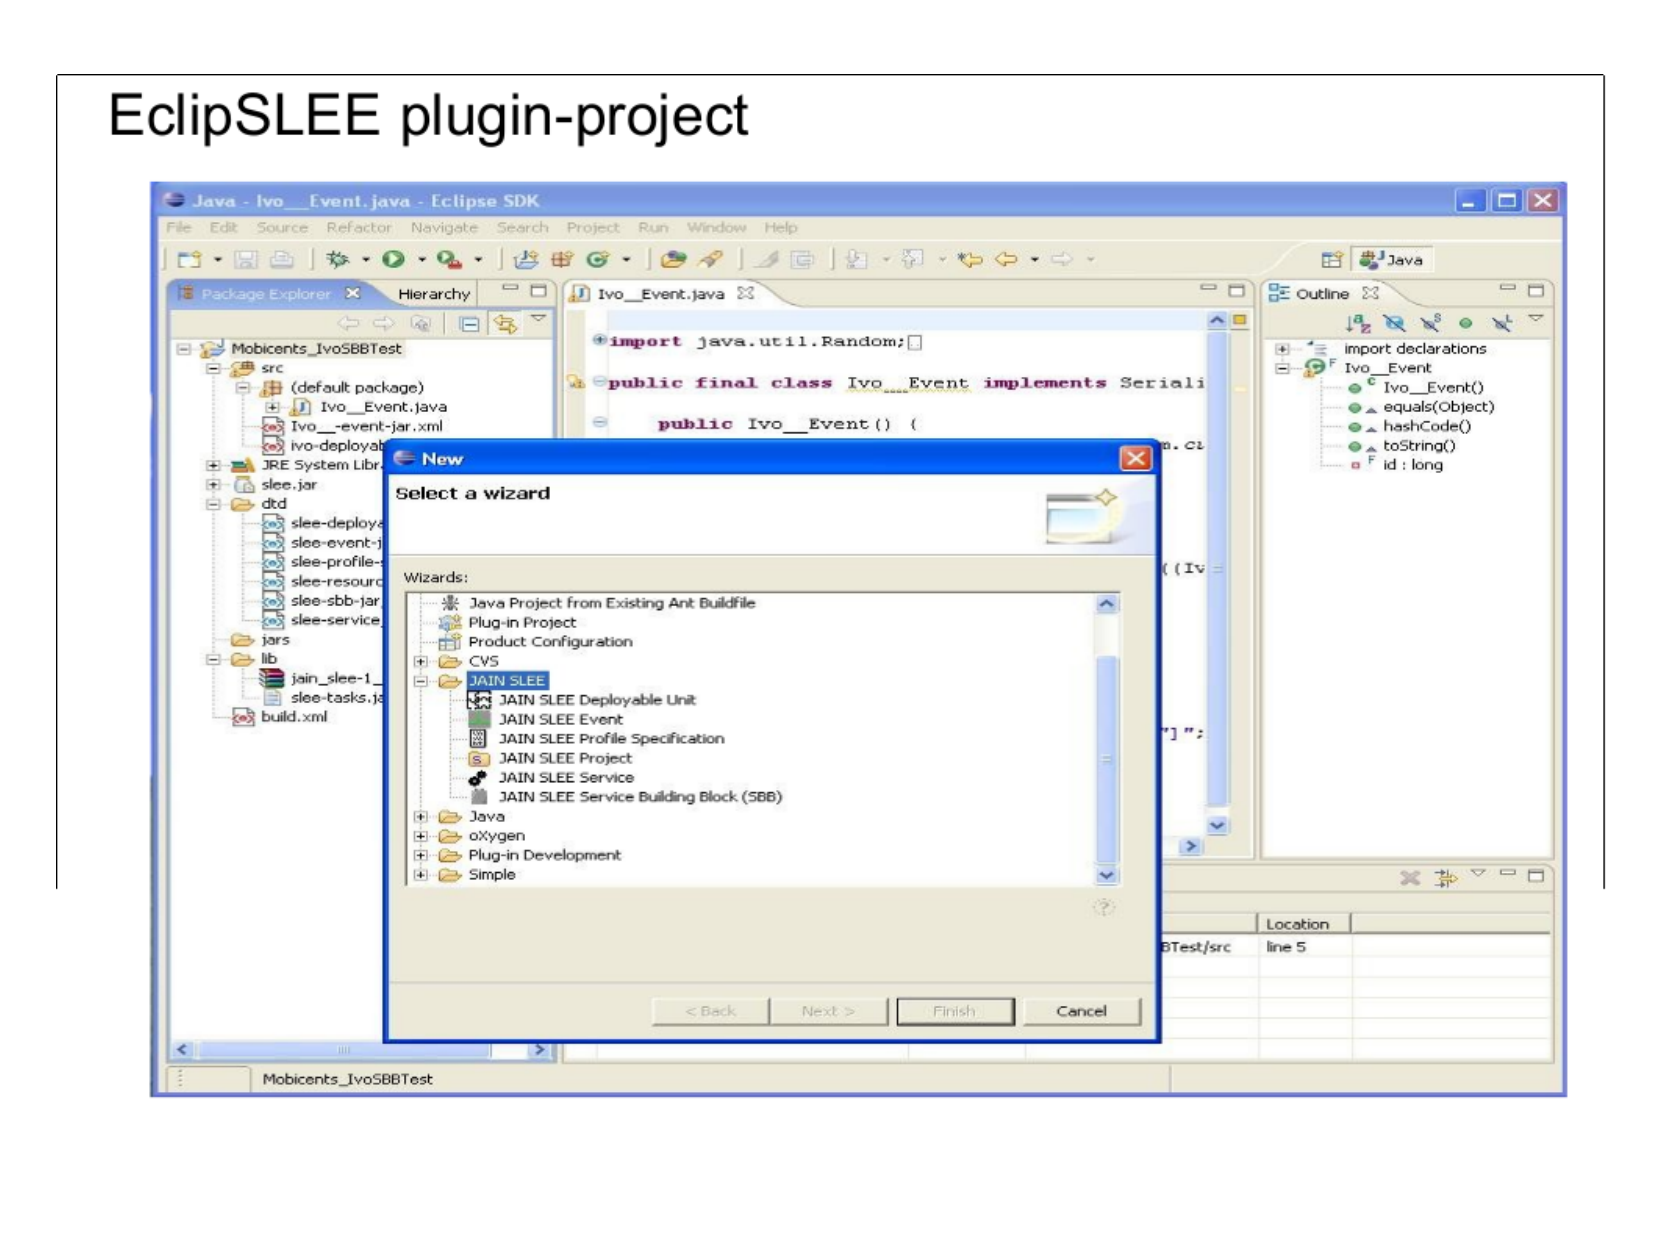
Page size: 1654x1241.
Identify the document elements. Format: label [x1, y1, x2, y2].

picture [56, 74, 1613, 1138]
